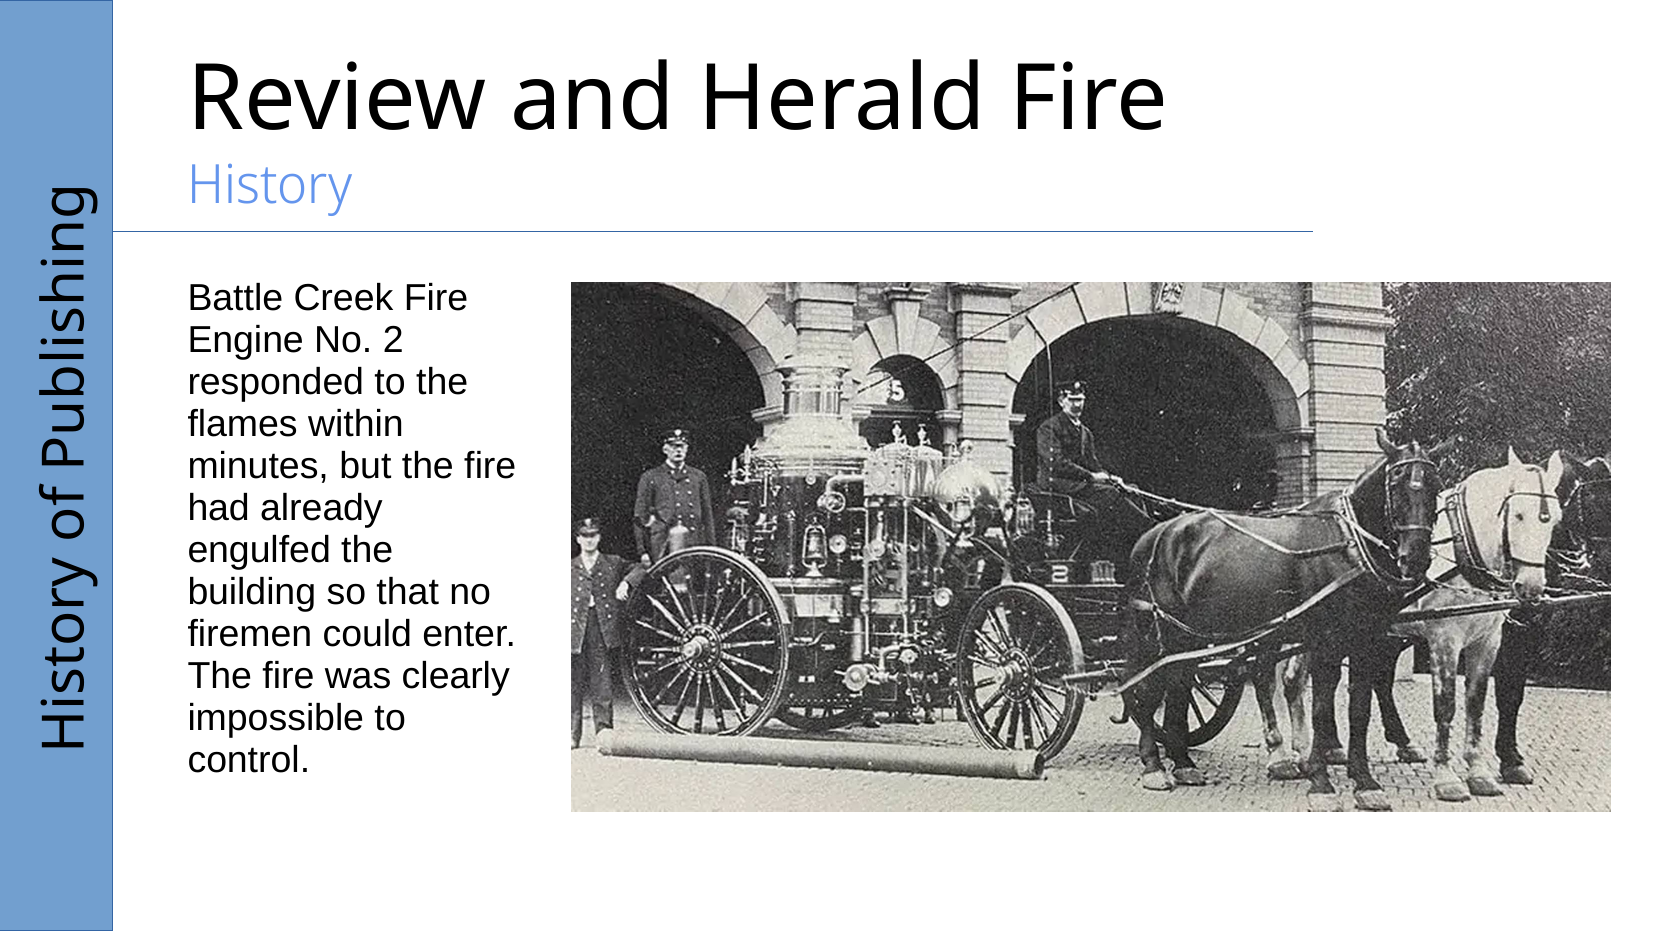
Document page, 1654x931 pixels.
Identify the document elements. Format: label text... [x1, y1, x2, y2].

title Review and Herald Fire [187, 33, 1571, 125]
text_box History of Publishing [13, 37, 105, 901]
subtitle Battle Creek Fire Engine No. 2 responded to the flames within minutes, but the fire had already engulfed the building so that no firemen could enter. The fire was clearly impossible to control. [187, 276, 526, 865]
text_box [0, 0, 113, 931]
title History [187, 125, 1571, 239]
picture [571, 282, 1611, 812]
